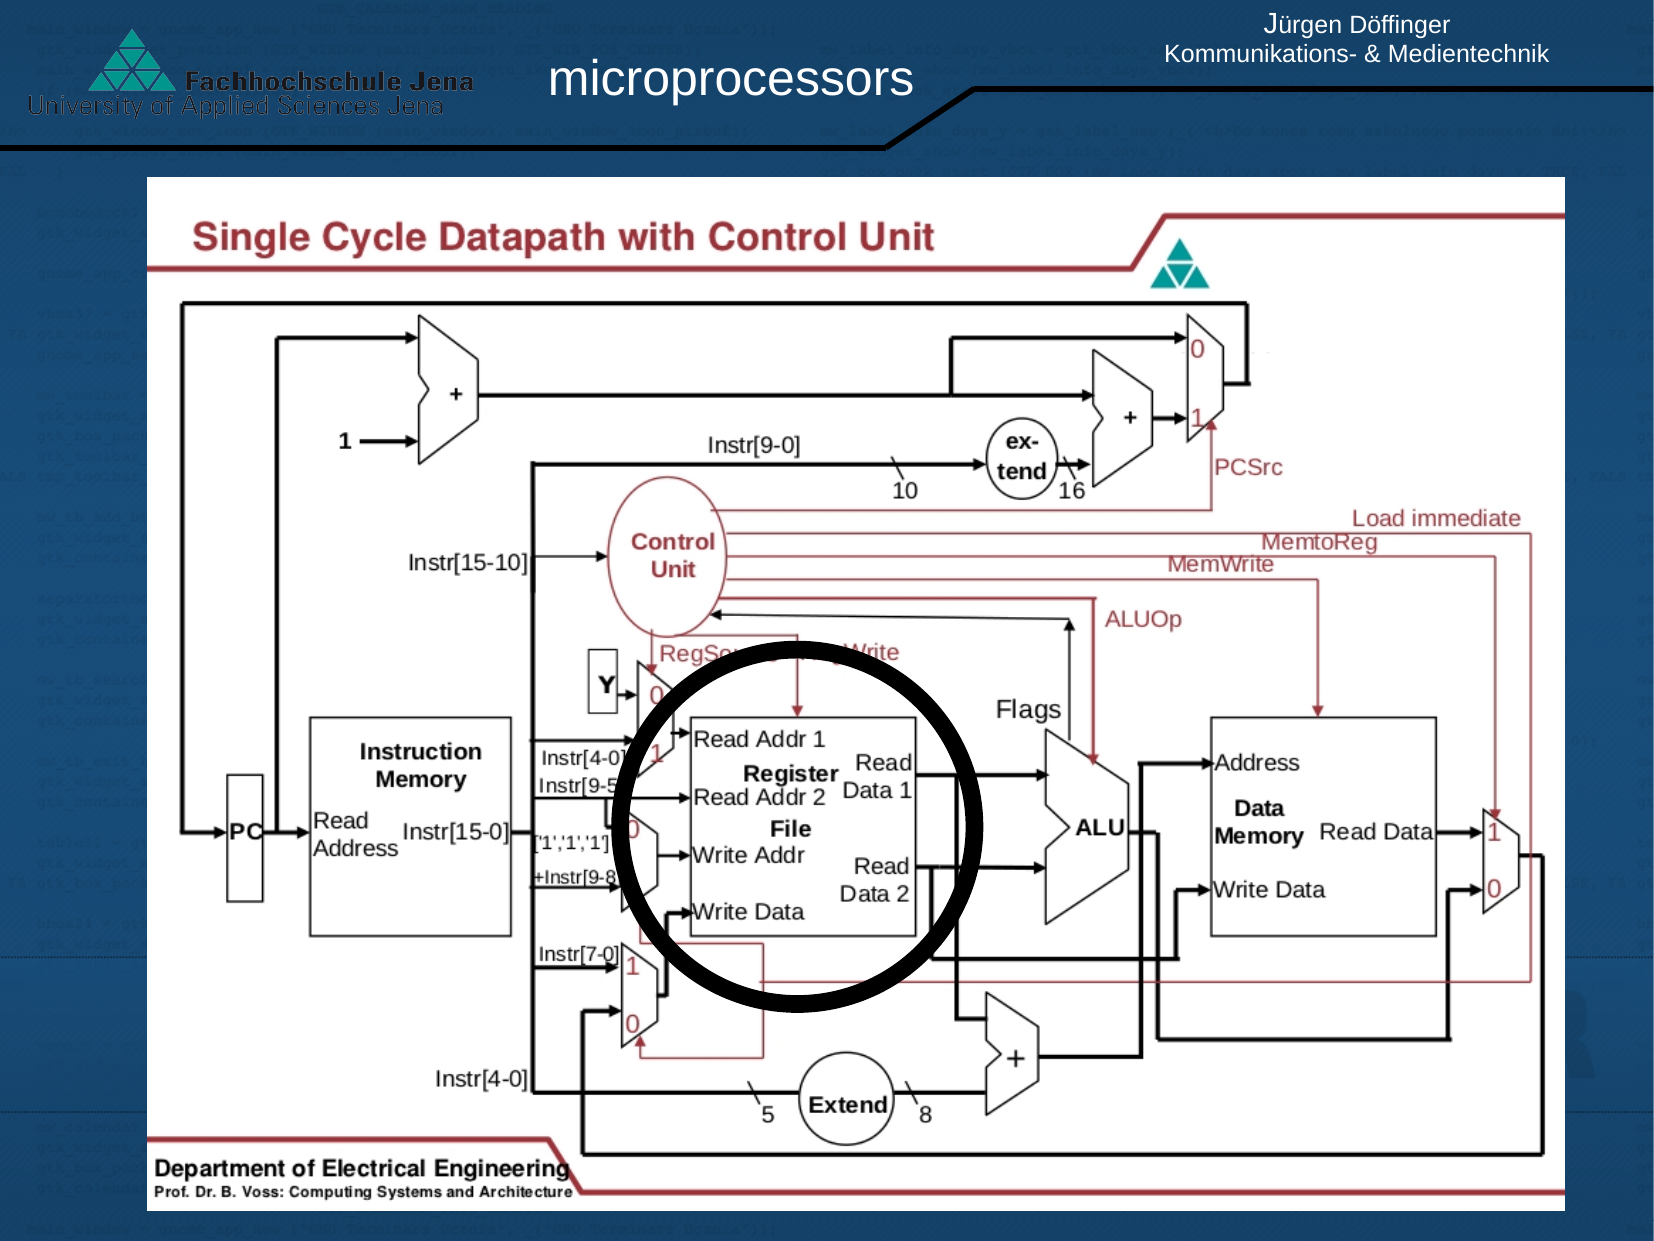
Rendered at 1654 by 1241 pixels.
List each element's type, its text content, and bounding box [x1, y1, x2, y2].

text_box Jürgen Döffinger Kommunikations- & Medientechnik [1149, 0, 1565, 76]
text_box microprocessors [533, 42, 930, 114]
picture [0, 0, 1654, 145]
picture [0, 92, 1654, 1241]
